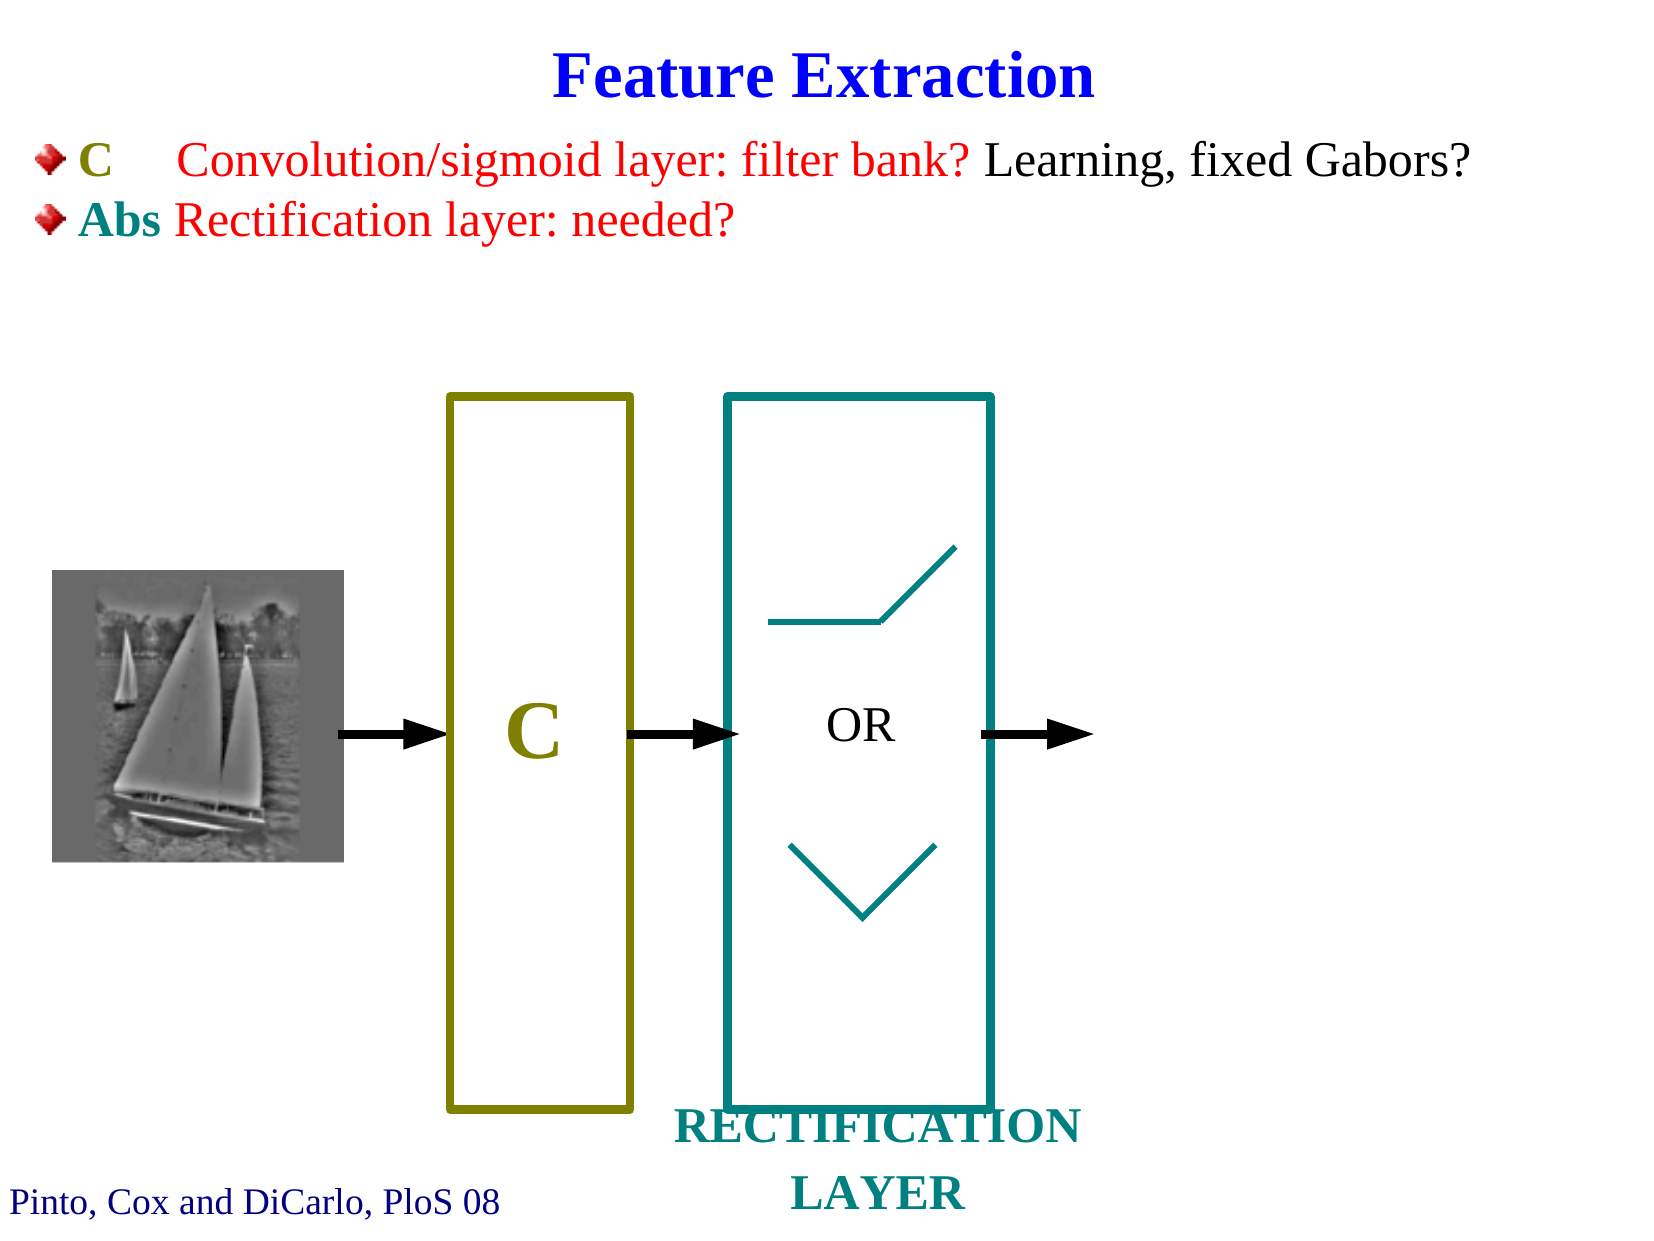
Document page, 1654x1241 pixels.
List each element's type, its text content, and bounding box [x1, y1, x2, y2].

text_box OR [748, 696, 974, 758]
text_box Abs Rectification layer: needed? [35, 198, 1538, 257]
text_box C Convolution/sigmoid layer: filter bank? Learning, fixed Gabors? [35, 132, 1538, 198]
text_box RECTIFICATION LAYER [615, 1097, 1141, 1241]
text_box Feature Extraction [37, 37, 1613, 125]
text_box Pinto, Cox and DiCarlo, PloS 08 [9, 1181, 760, 1227]
picture [52, 570, 344, 865]
text_box C [426, 683, 644, 793]
